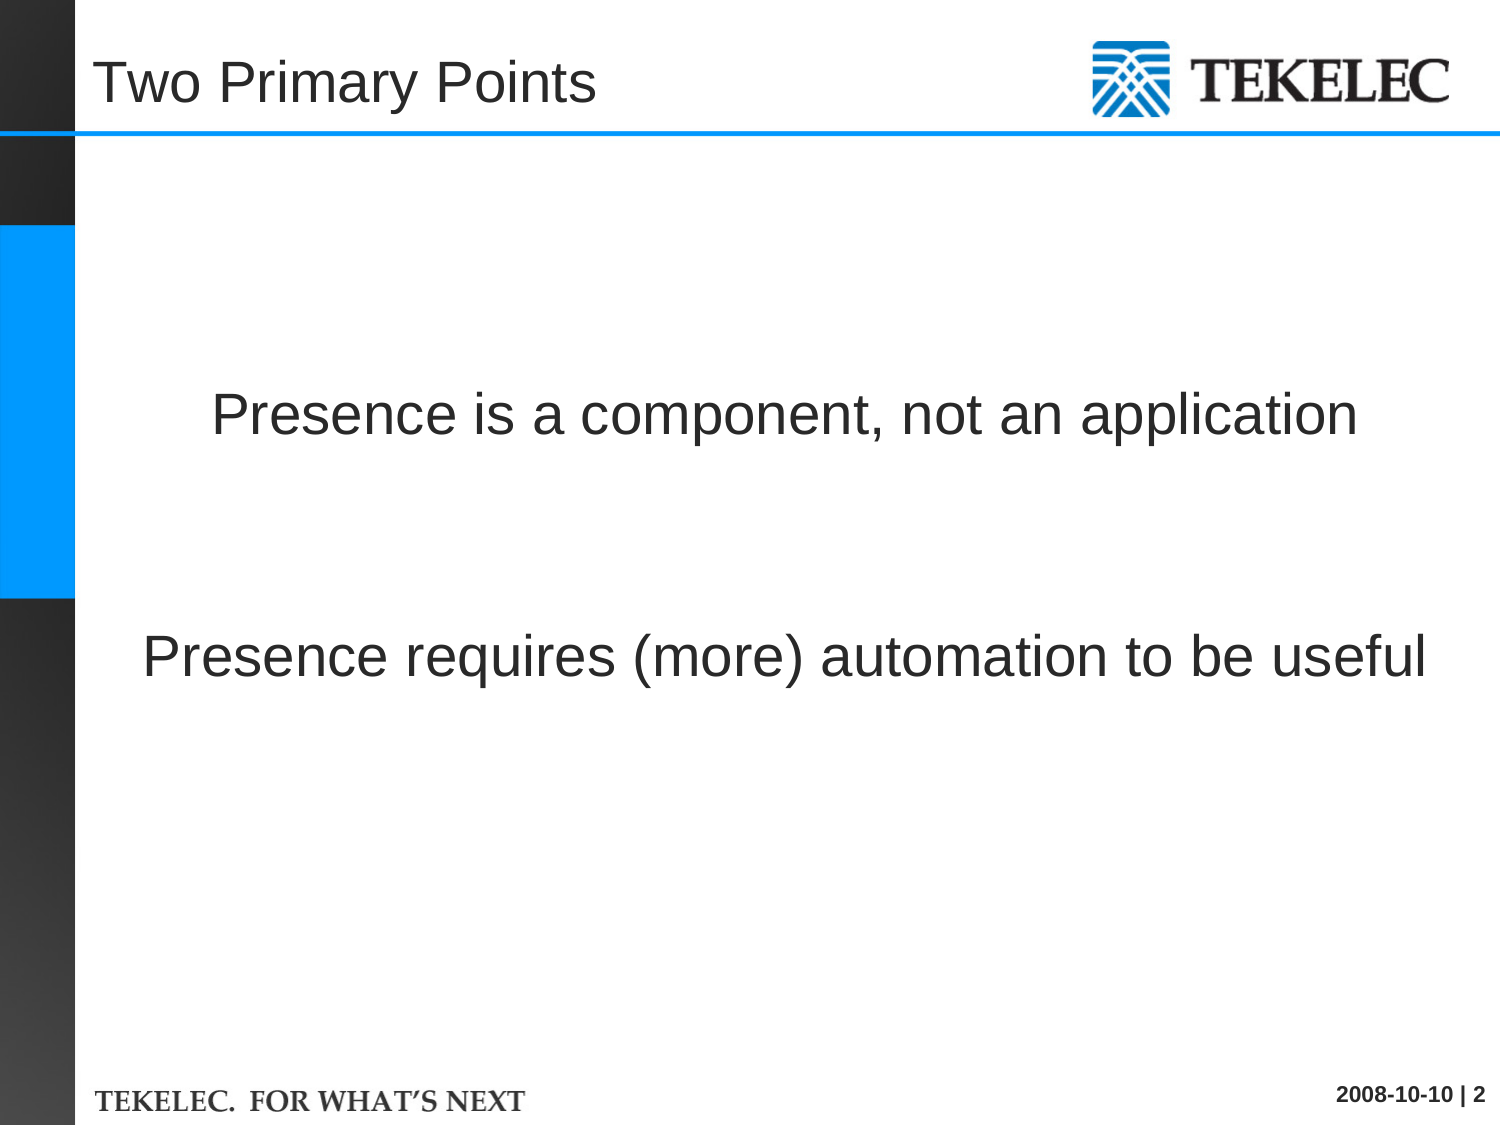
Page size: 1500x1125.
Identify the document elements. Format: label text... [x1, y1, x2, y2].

list Presence is a component, not an application Presence requires (more) automation to be useful [92, 183, 1480, 888]
picture [0, 0, 1500, 1125]
title Two Primary Points [92, 15, 1060, 115]
